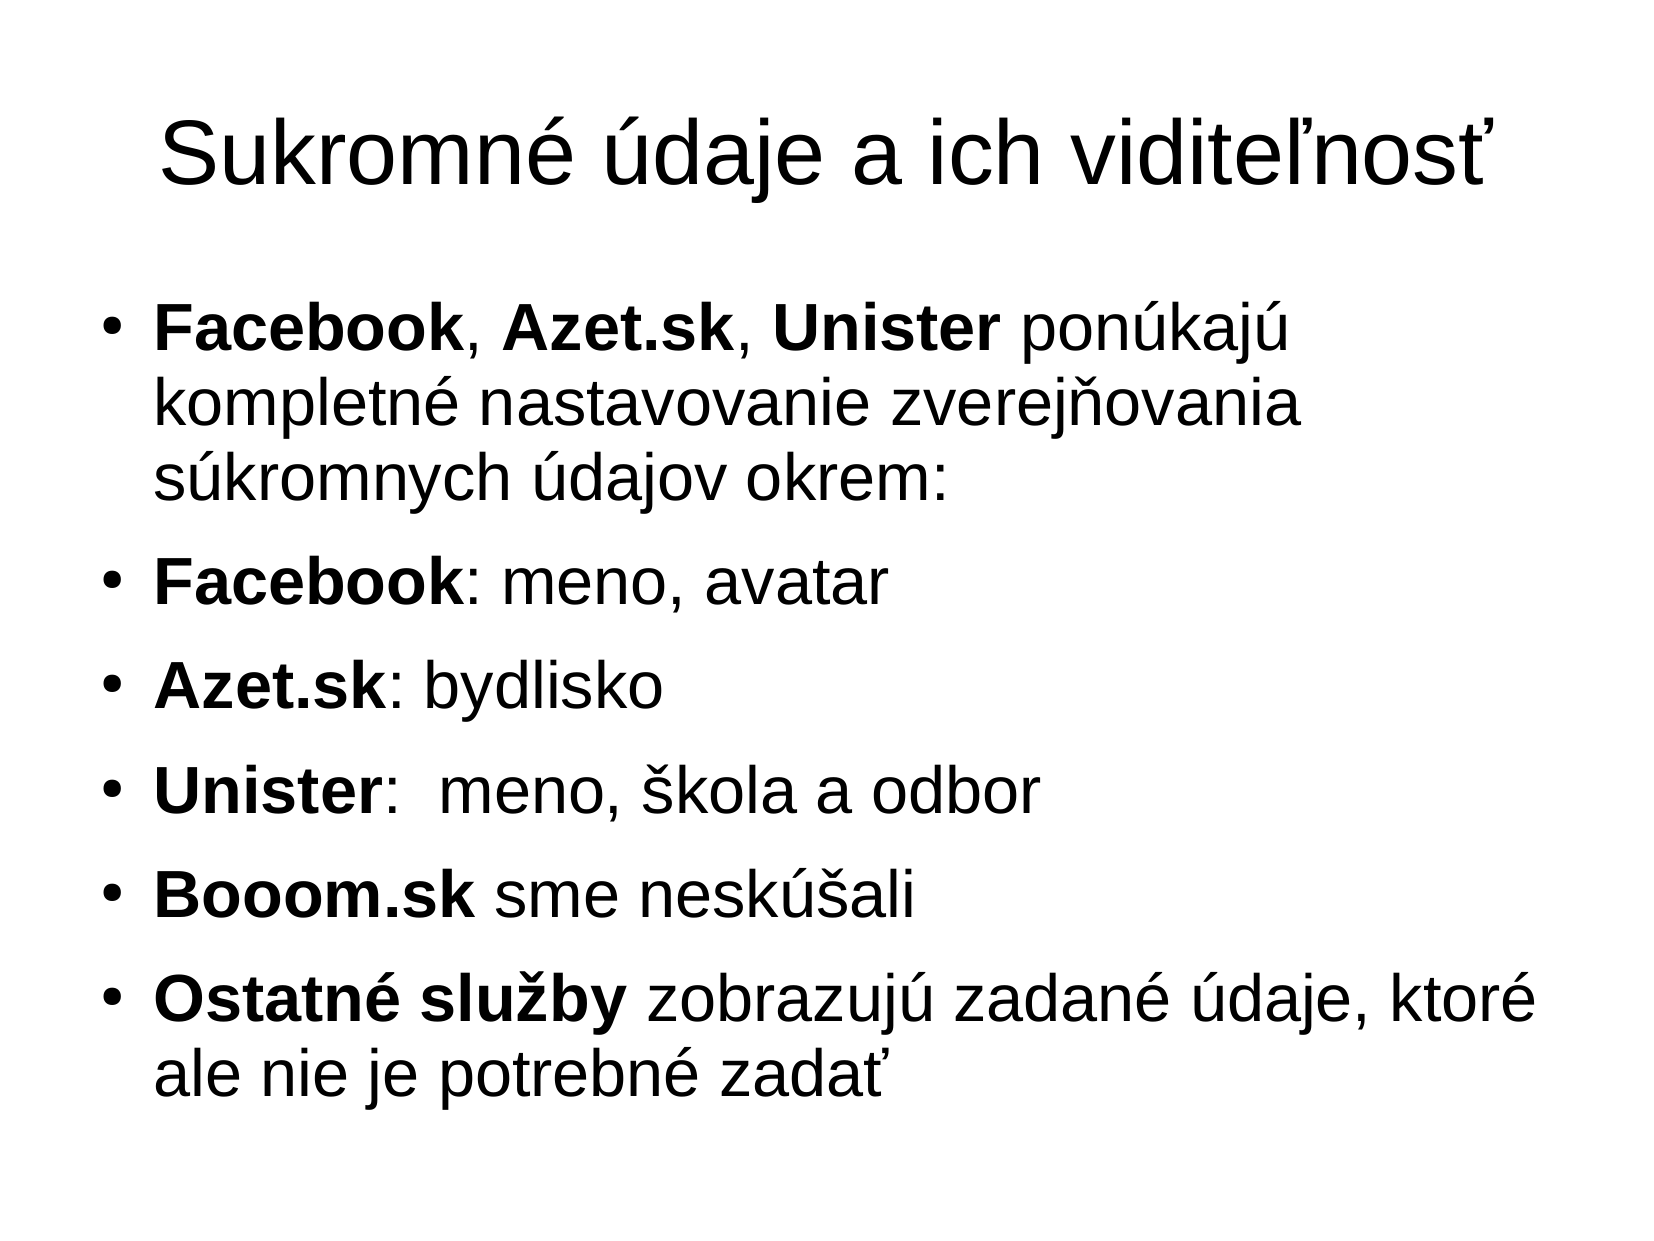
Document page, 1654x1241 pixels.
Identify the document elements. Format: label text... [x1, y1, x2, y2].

list Facebook, Azet.sk, Unister ponúkajú kompletné nastavovanie zverejňovania súkromnych údajov okrem: Facebook: meno, avatar Azet.sk: bydlisko Unister: meno, škola a odbor Booom.sk sme neskúšali Ostatné služby zobrazujú zadané údaje, ktoré ale nie je potrebné zadať [82, 290, 1571, 1106]
title Sukromné údaje a ich viditeľnosť [82, 56, 1571, 250]
